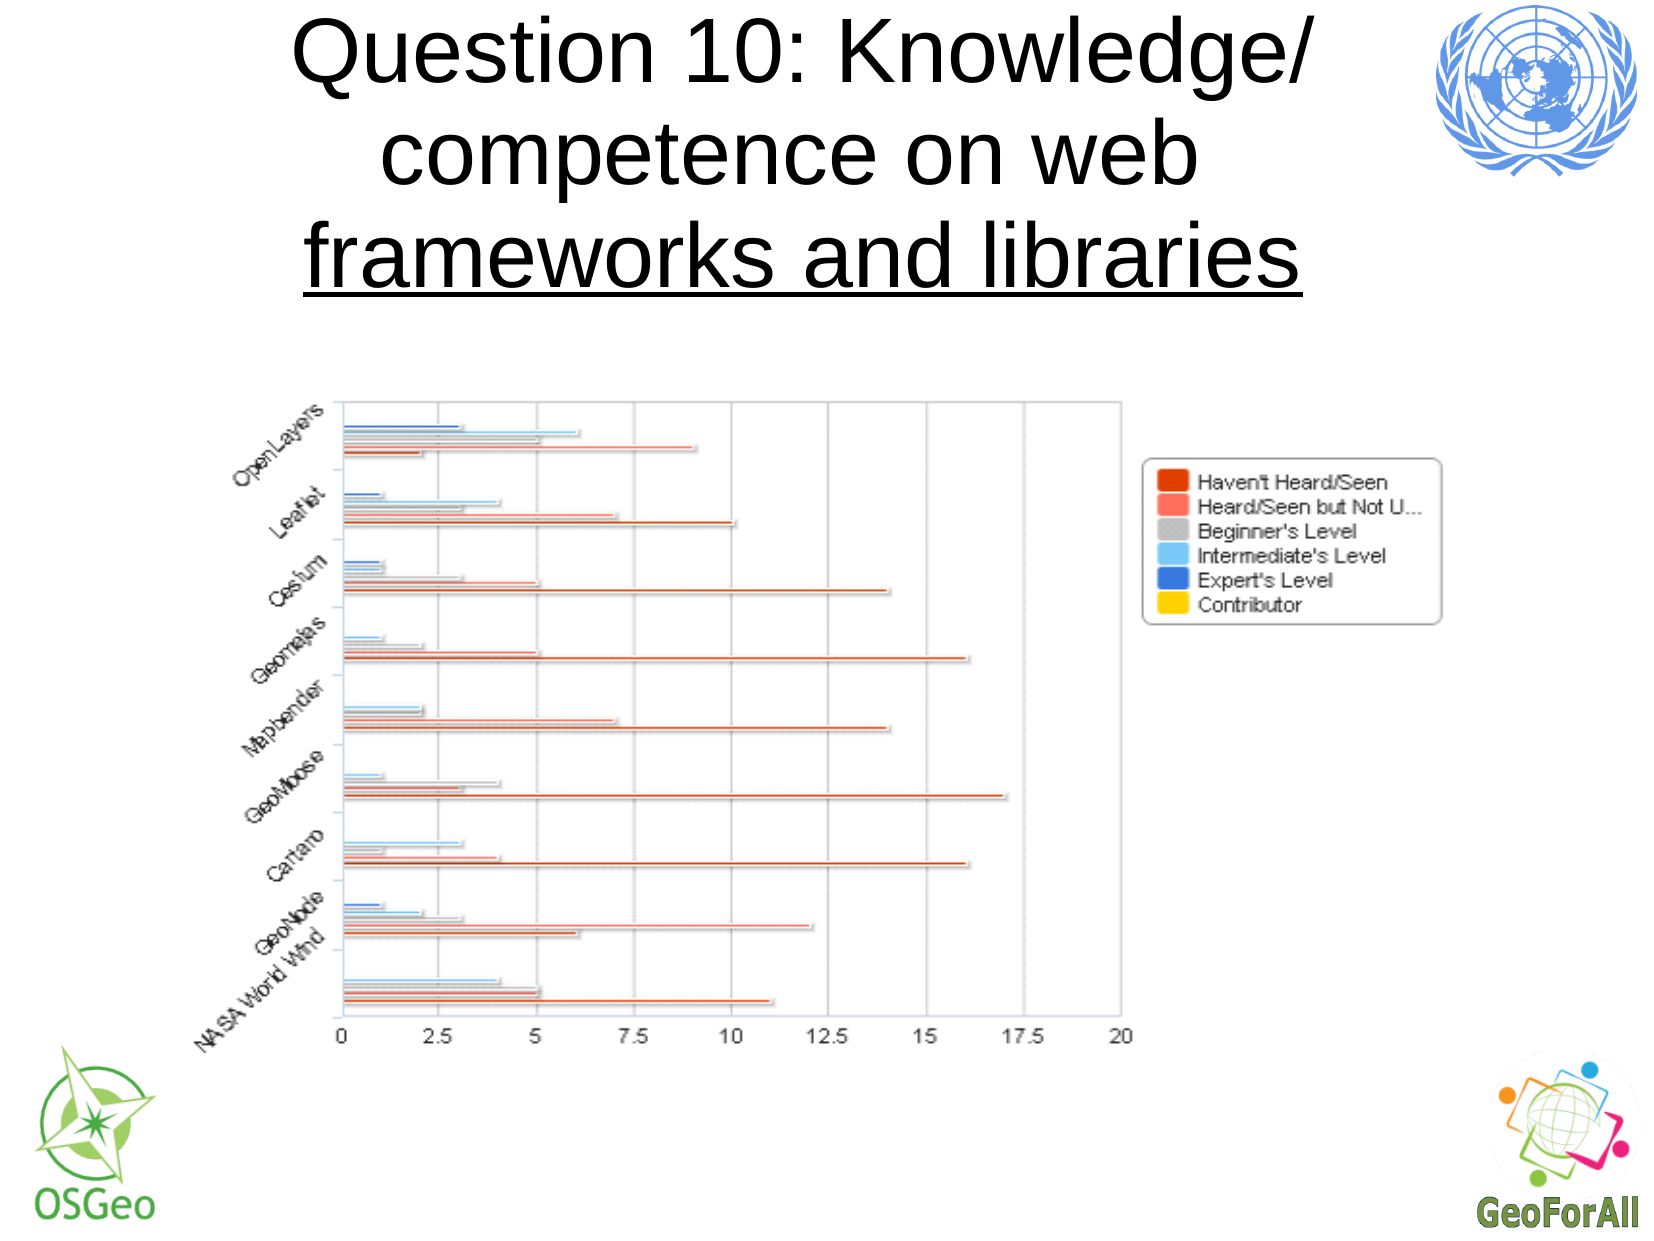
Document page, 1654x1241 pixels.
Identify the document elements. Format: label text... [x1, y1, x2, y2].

chart [177, 330, 1477, 1123]
picture [1416, 5, 1654, 180]
title Question 10: Knowledge/ competence on web frameworks and libraries [23, 0, 1583, 307]
picture [1437, 1048, 1654, 1241]
picture [6, 1043, 184, 1221]
